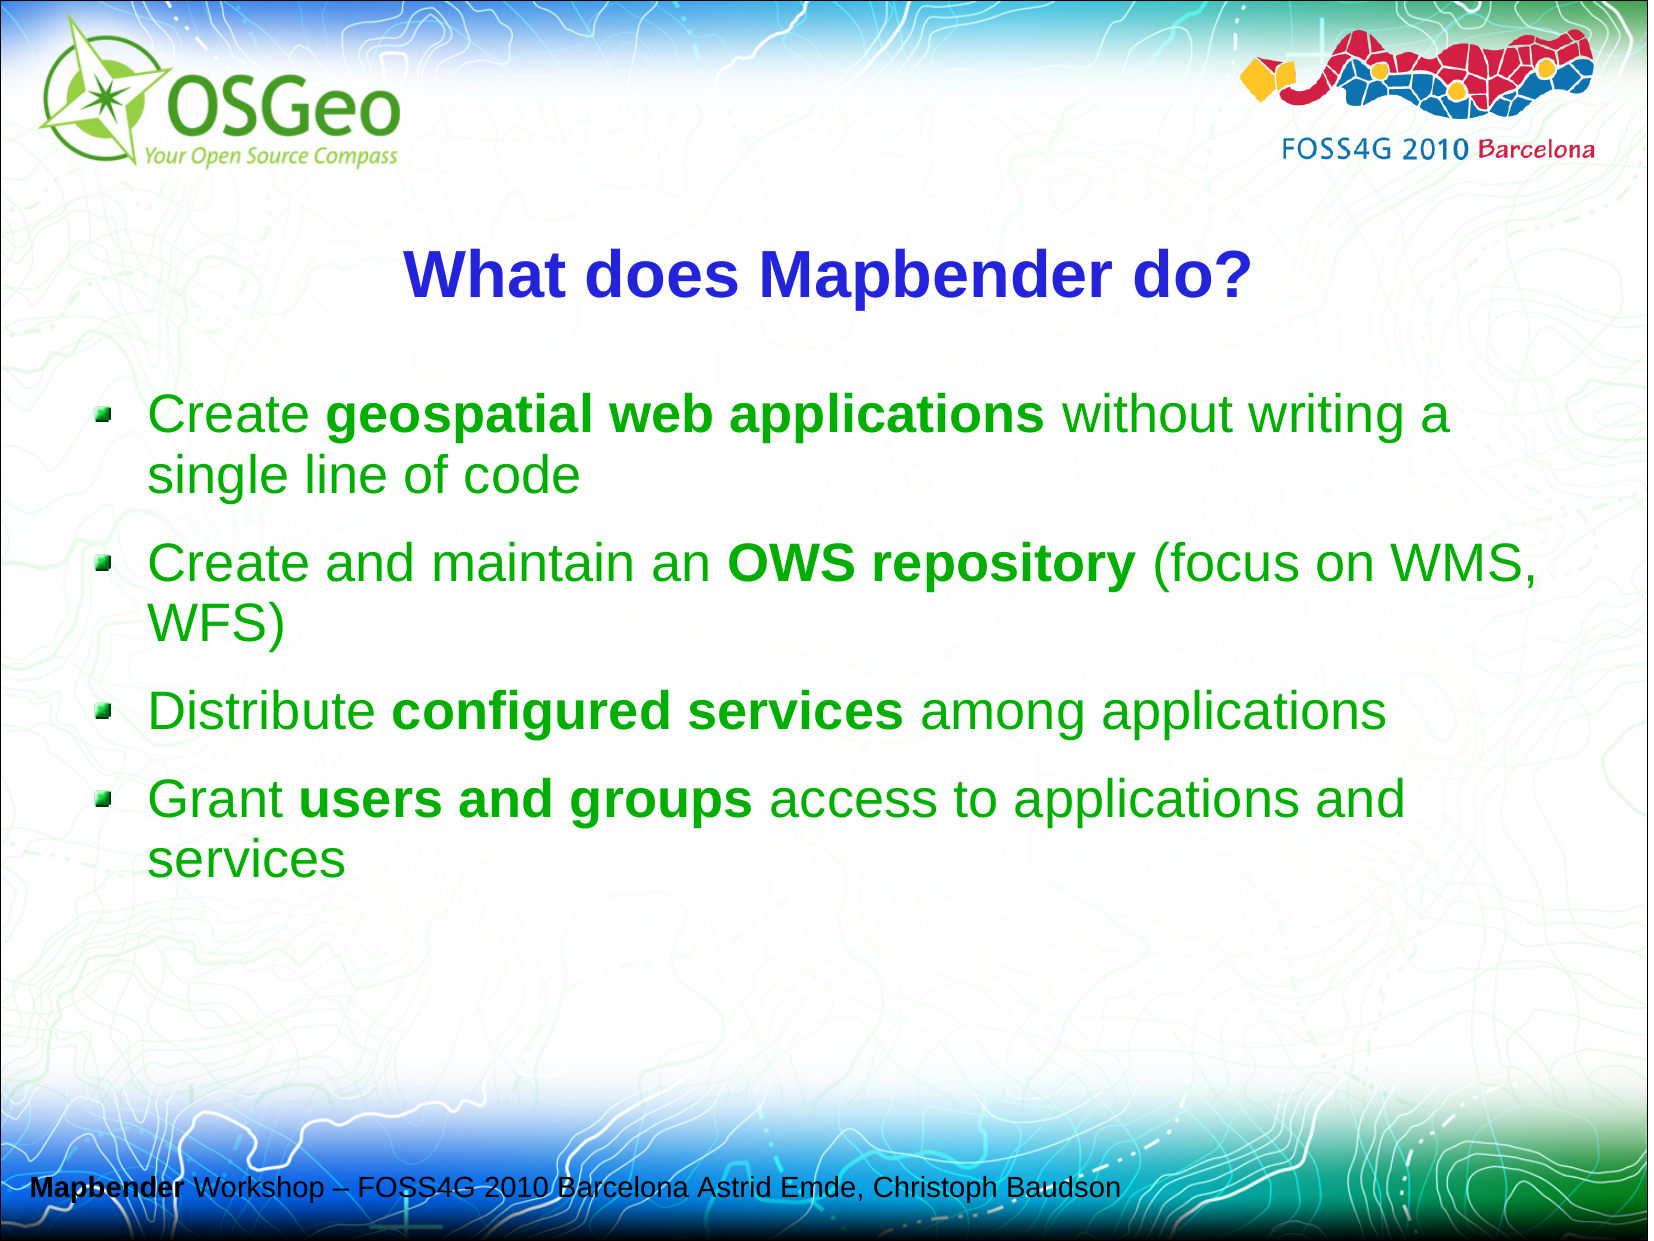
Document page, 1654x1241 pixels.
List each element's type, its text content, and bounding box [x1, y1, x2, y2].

list Create geospatial web applications without writing a single line of code Create and maintain an OWS repository (focus on WMS, WFS) Distribute configured services among applications Grant users and groups access to applications and services [76, 383, 1565, 1188]
picture [1, 1, 1647, 1240]
title What does Mapbender do? [82, 208, 1571, 342]
